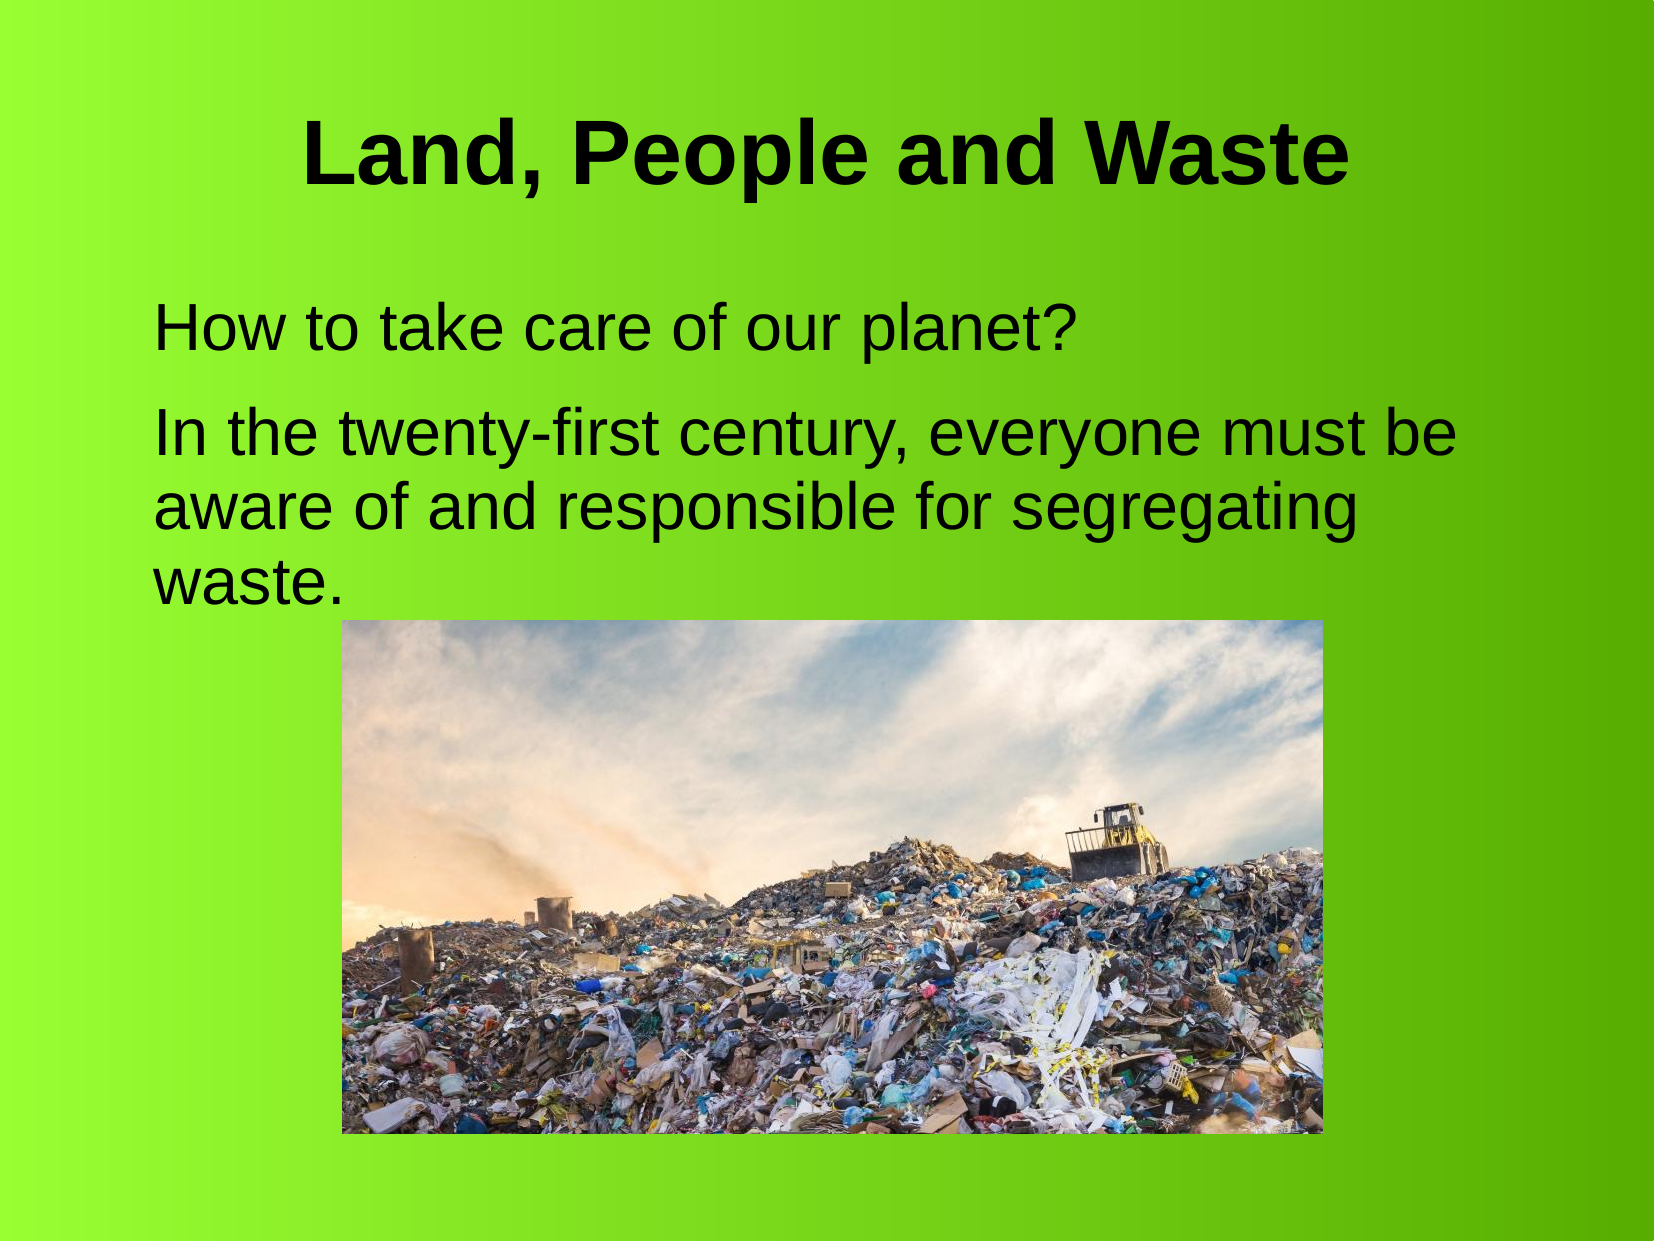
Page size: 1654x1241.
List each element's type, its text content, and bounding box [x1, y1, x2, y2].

title Land, People and Waste [82, 49, 1571, 257]
picture [342, 620, 1323, 1134]
list How to take care of our planet? In the twenty-first century, everyone must be aware of and responsible for segregating waste. [82, 290, 1571, 1109]
